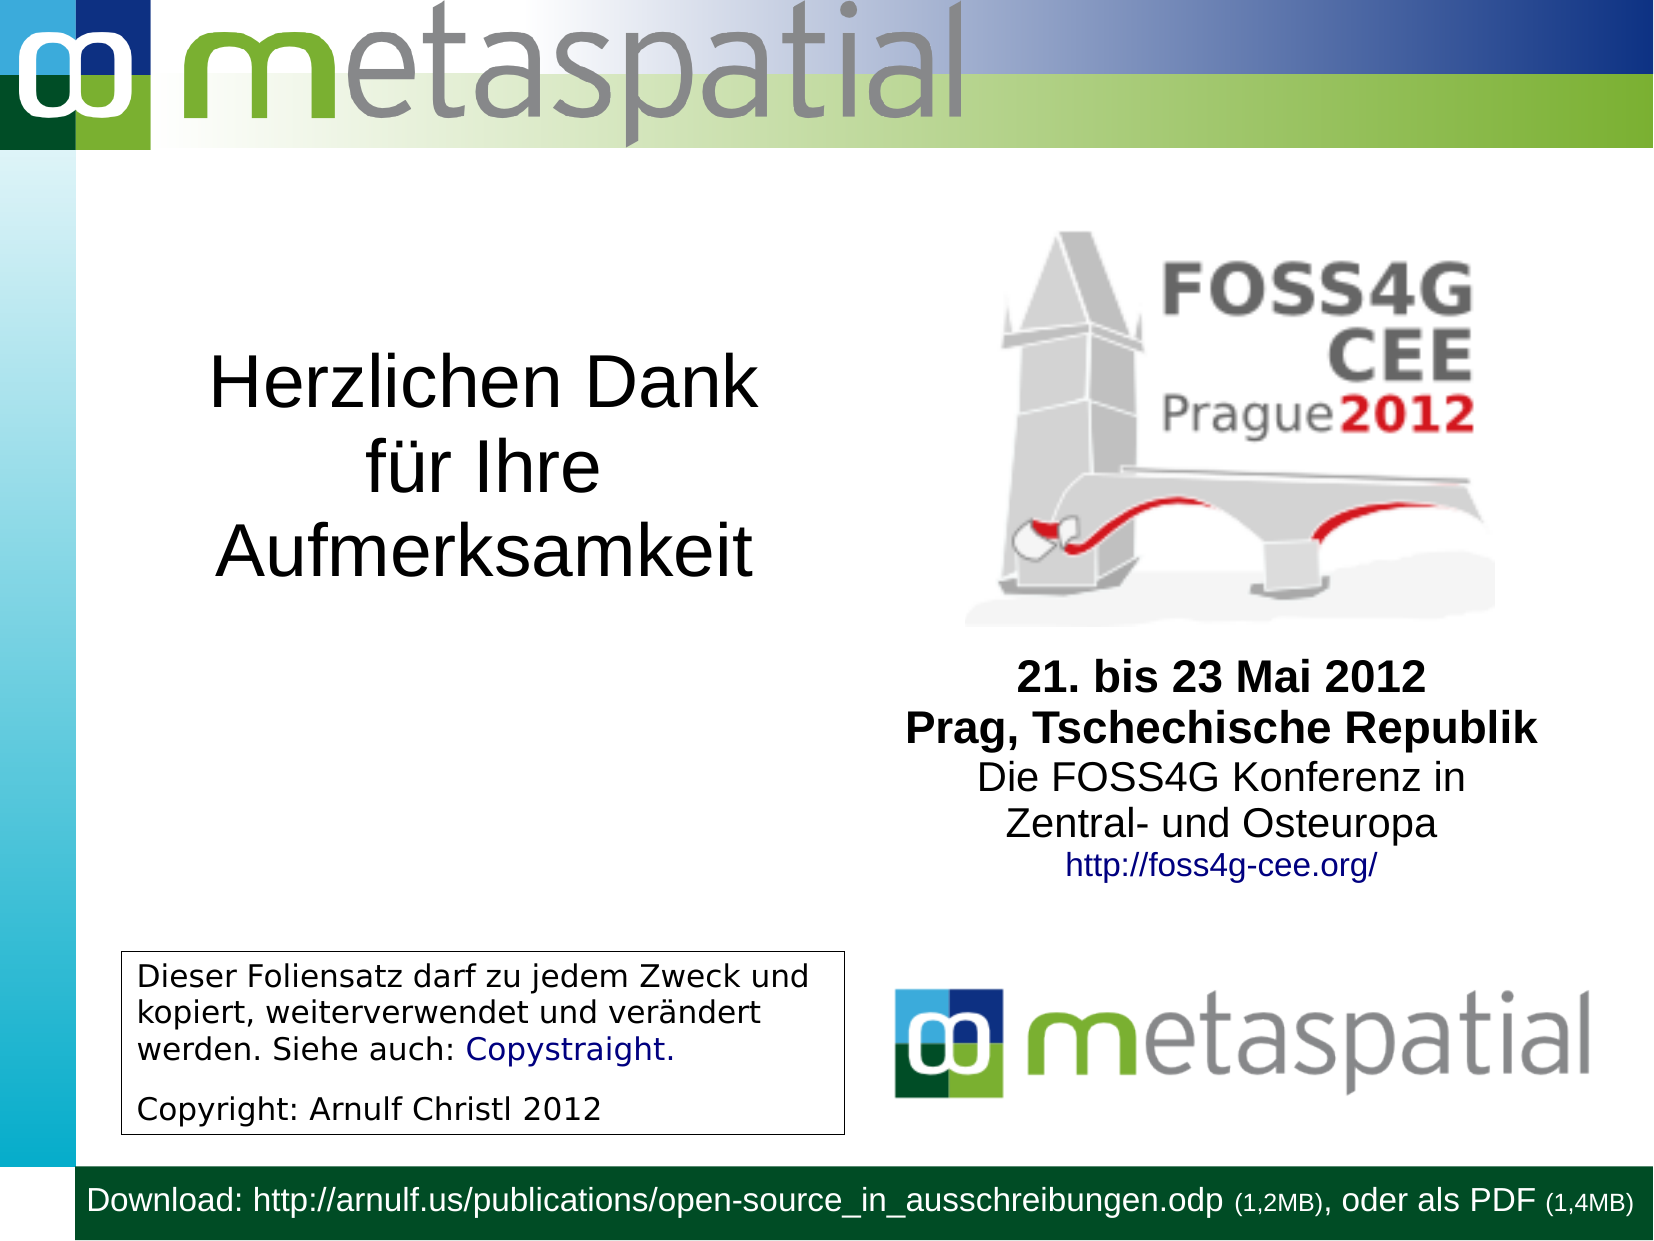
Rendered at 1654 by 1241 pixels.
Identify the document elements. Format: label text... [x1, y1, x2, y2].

title Herzlichen Dank für Ihre Aufmerksamkeit [171, 339, 798, 592]
text_box Dieser Foliensatz darf zu jedem Zweck und kopiert, weiterverwendet und verändert werden. Siehe auch: Copystraight. Copyright: Arnulf Christl 2012 [121, 951, 845, 1135]
picture [965, 230, 1495, 627]
text_box Download: http://arnulf.us/publications/open-source_in_ausschreibungen.odp (1,2MB), oder als PDF (1,4MB) [71, 1173, 1651, 1236]
picture [0, 0, 961, 150]
picture [880, 974, 1610, 1111]
text_box 21. bis 23 Mai 2012 Prag, Tschechische Republik Die FOSS4G Konferenz in Zentral- und Osteuropa http://foss4g-cee.org/ [836, 643, 1607, 892]
